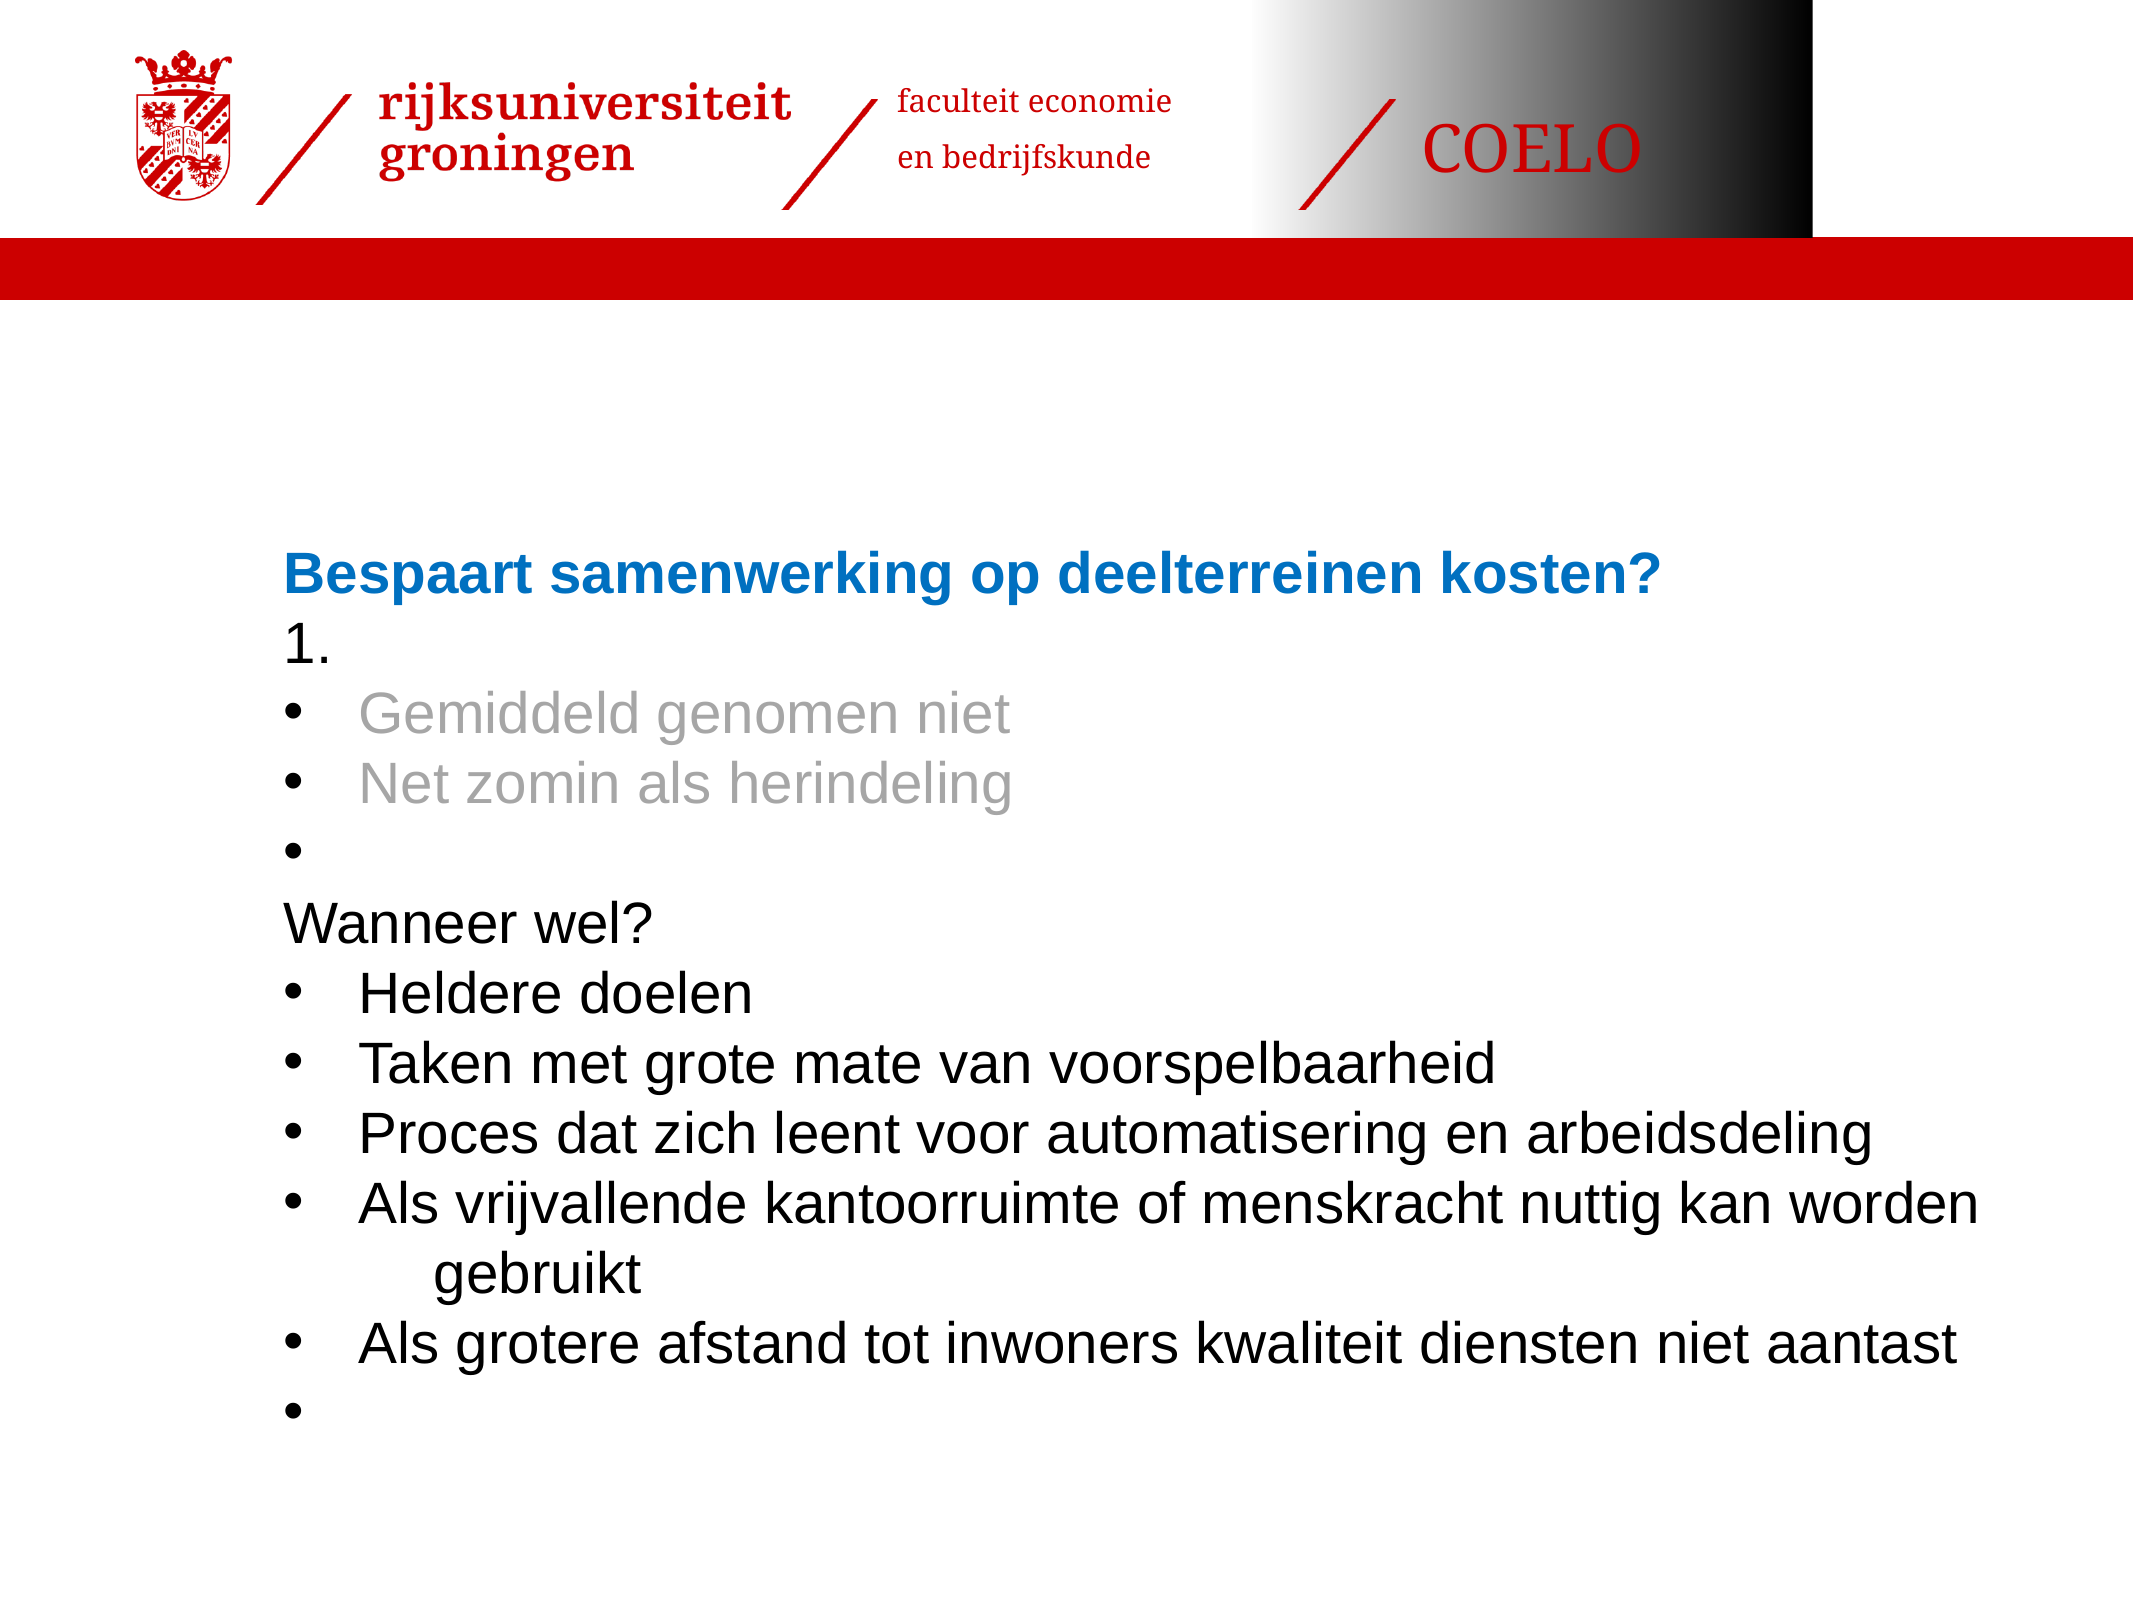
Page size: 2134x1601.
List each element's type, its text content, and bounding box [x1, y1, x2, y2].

picture [1298, 99, 1396, 210]
picture [135, 50, 878, 210]
text_box Bespaart samenwerking op deelterreinen kosten? Gemiddeld genomen niet Net zomin als herindeling Wanneer wel? Heldere doelen Taken met grote mate van voorspelbaarheid Proces dat zich leent voor automatisering en arbeidsdeling Als vrijvallende kantoorruimte of menskracht nuttig kan worden gebruikt Als grotere afstand tot inwoners kwaliteit diensten niet aantast [268, 528, 2134, 1463]
